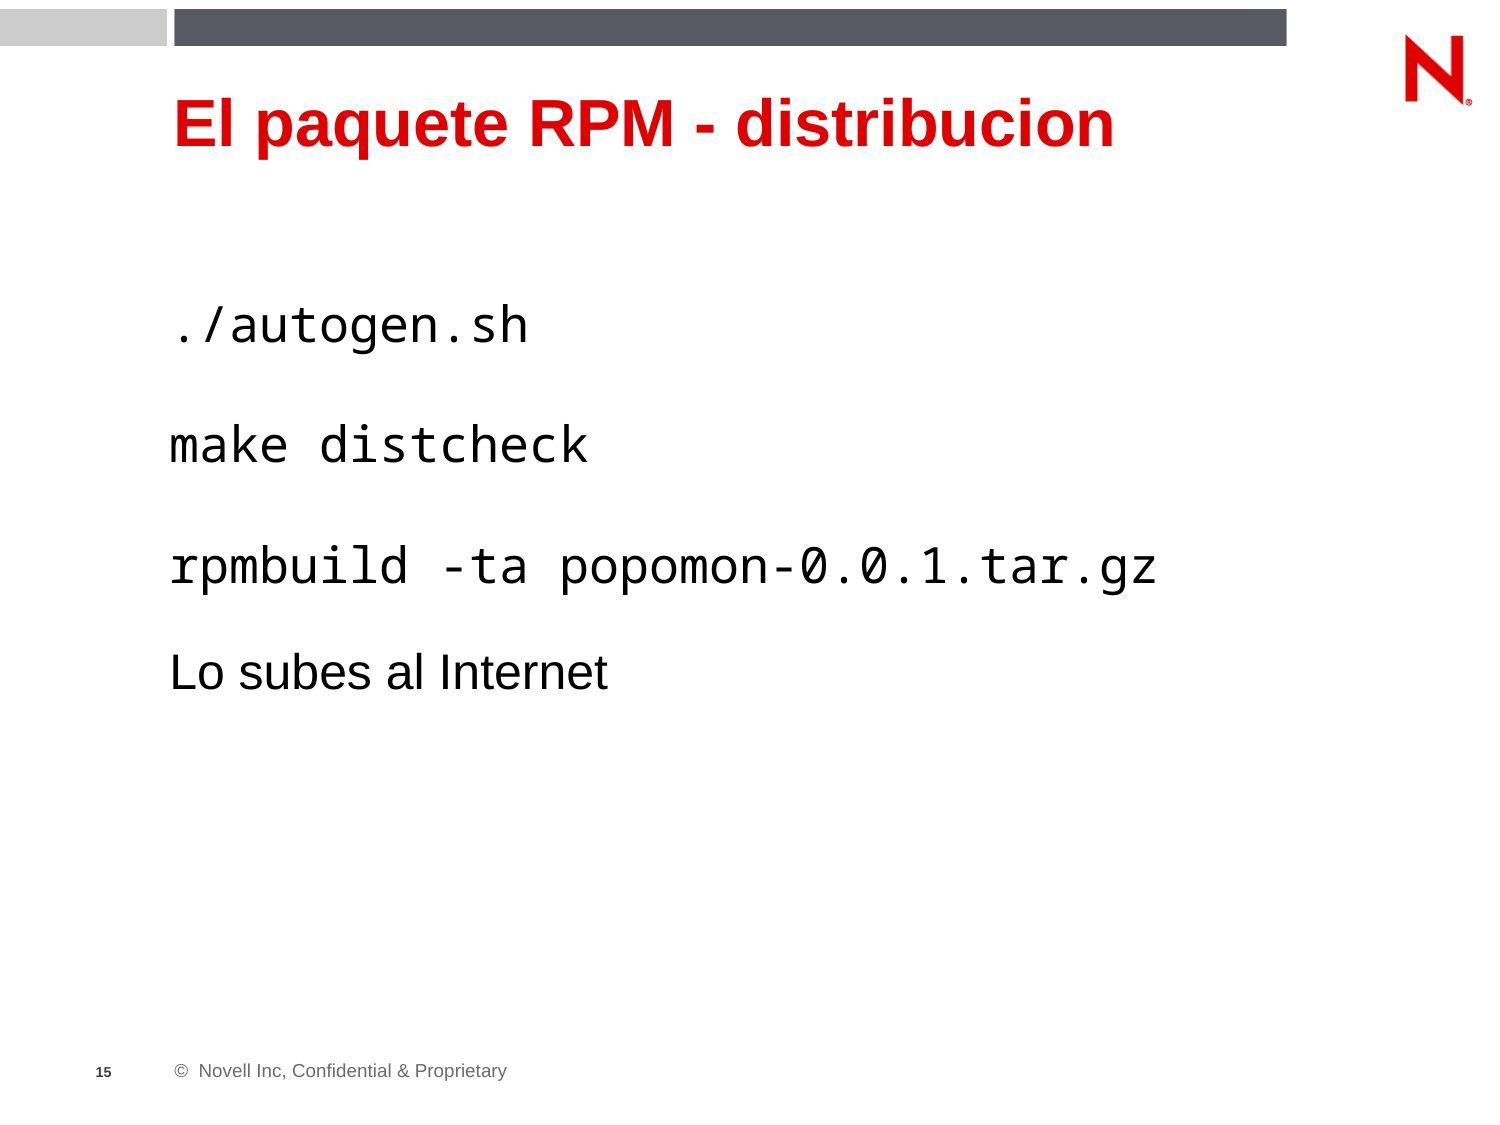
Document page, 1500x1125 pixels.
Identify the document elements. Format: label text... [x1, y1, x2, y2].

list ./autogen.sh make distcheck rpmbuild -ta popomon-0.0.1.tar.gz Lo subes al Internet [169, 254, 1410, 986]
title El paquete RPM - distribucion [173, 41, 1395, 205]
picture [1403, 32, 1473, 107]
